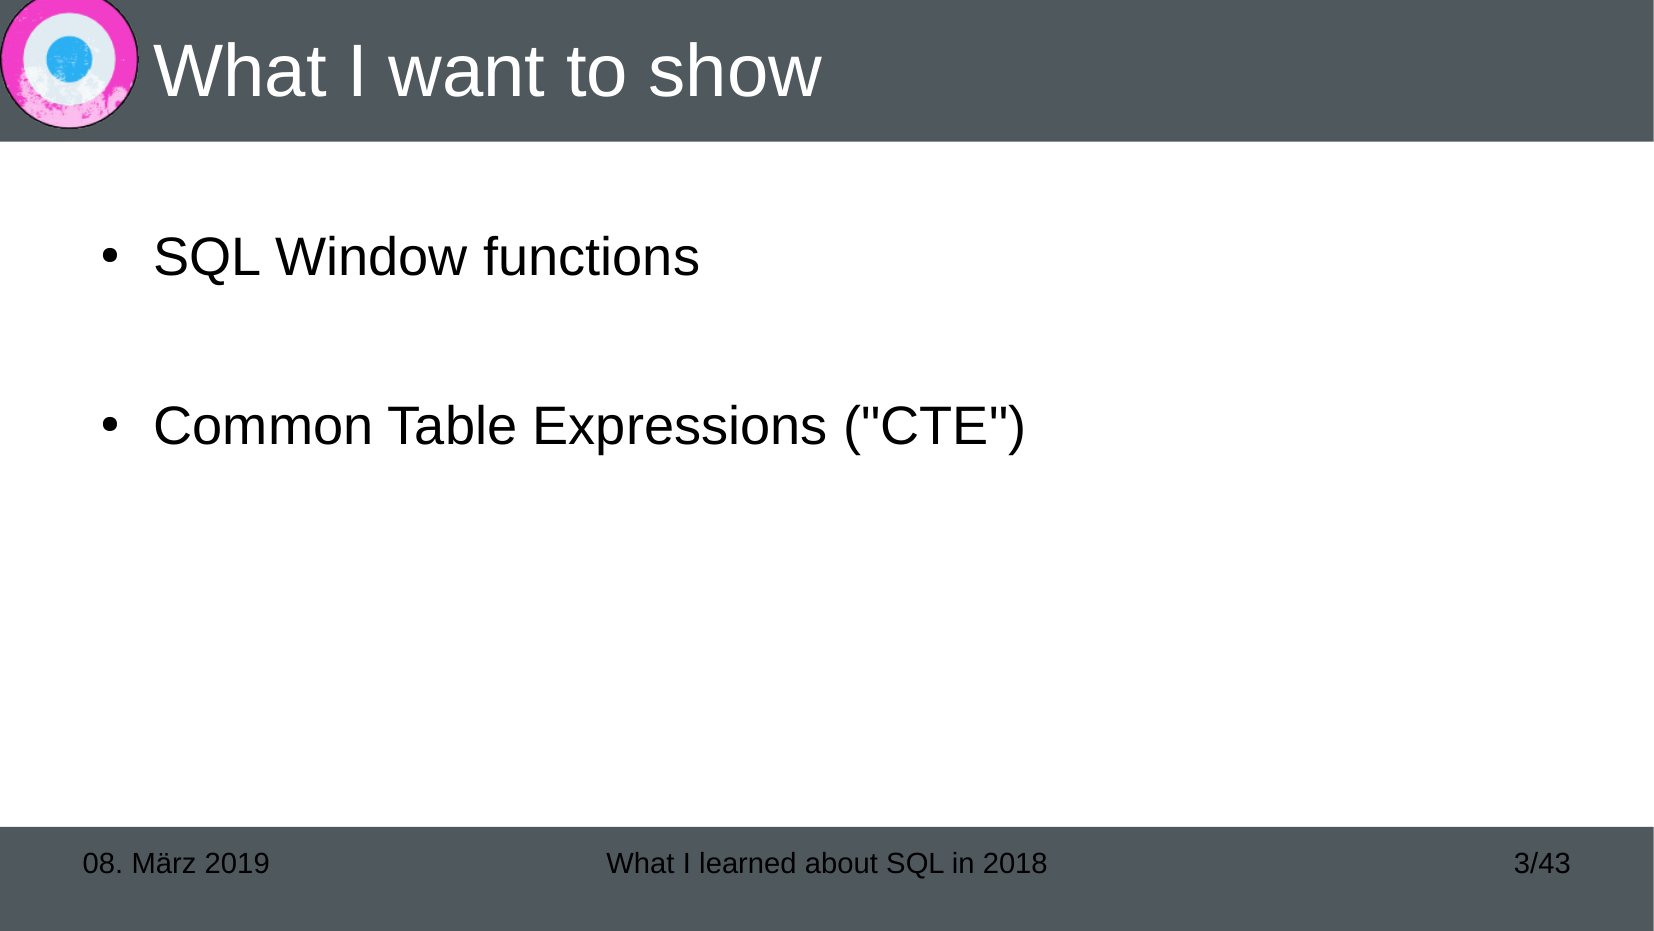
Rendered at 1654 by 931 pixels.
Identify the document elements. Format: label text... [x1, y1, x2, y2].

picture [0, 0, 228, 148]
list SQL Window functions Common Table Expressions ("CTE") [82, 141, 1571, 815]
title What I want to show [153, 5, 1654, 136]
